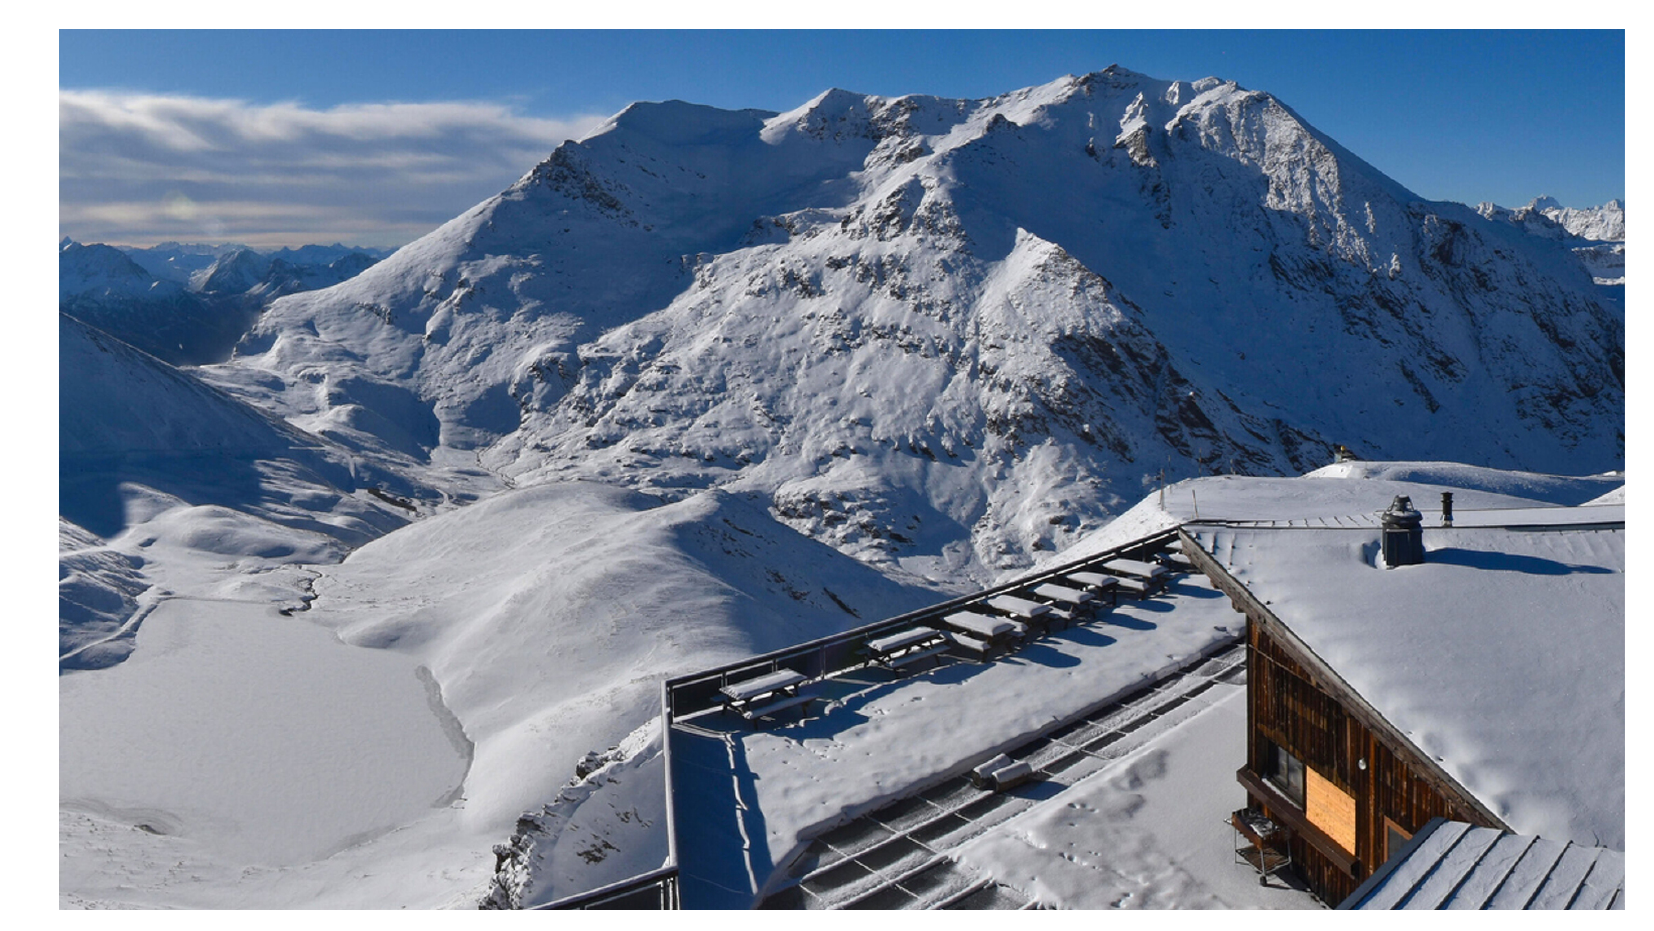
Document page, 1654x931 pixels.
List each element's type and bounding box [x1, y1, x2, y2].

picture [59, 29, 1625, 910]
